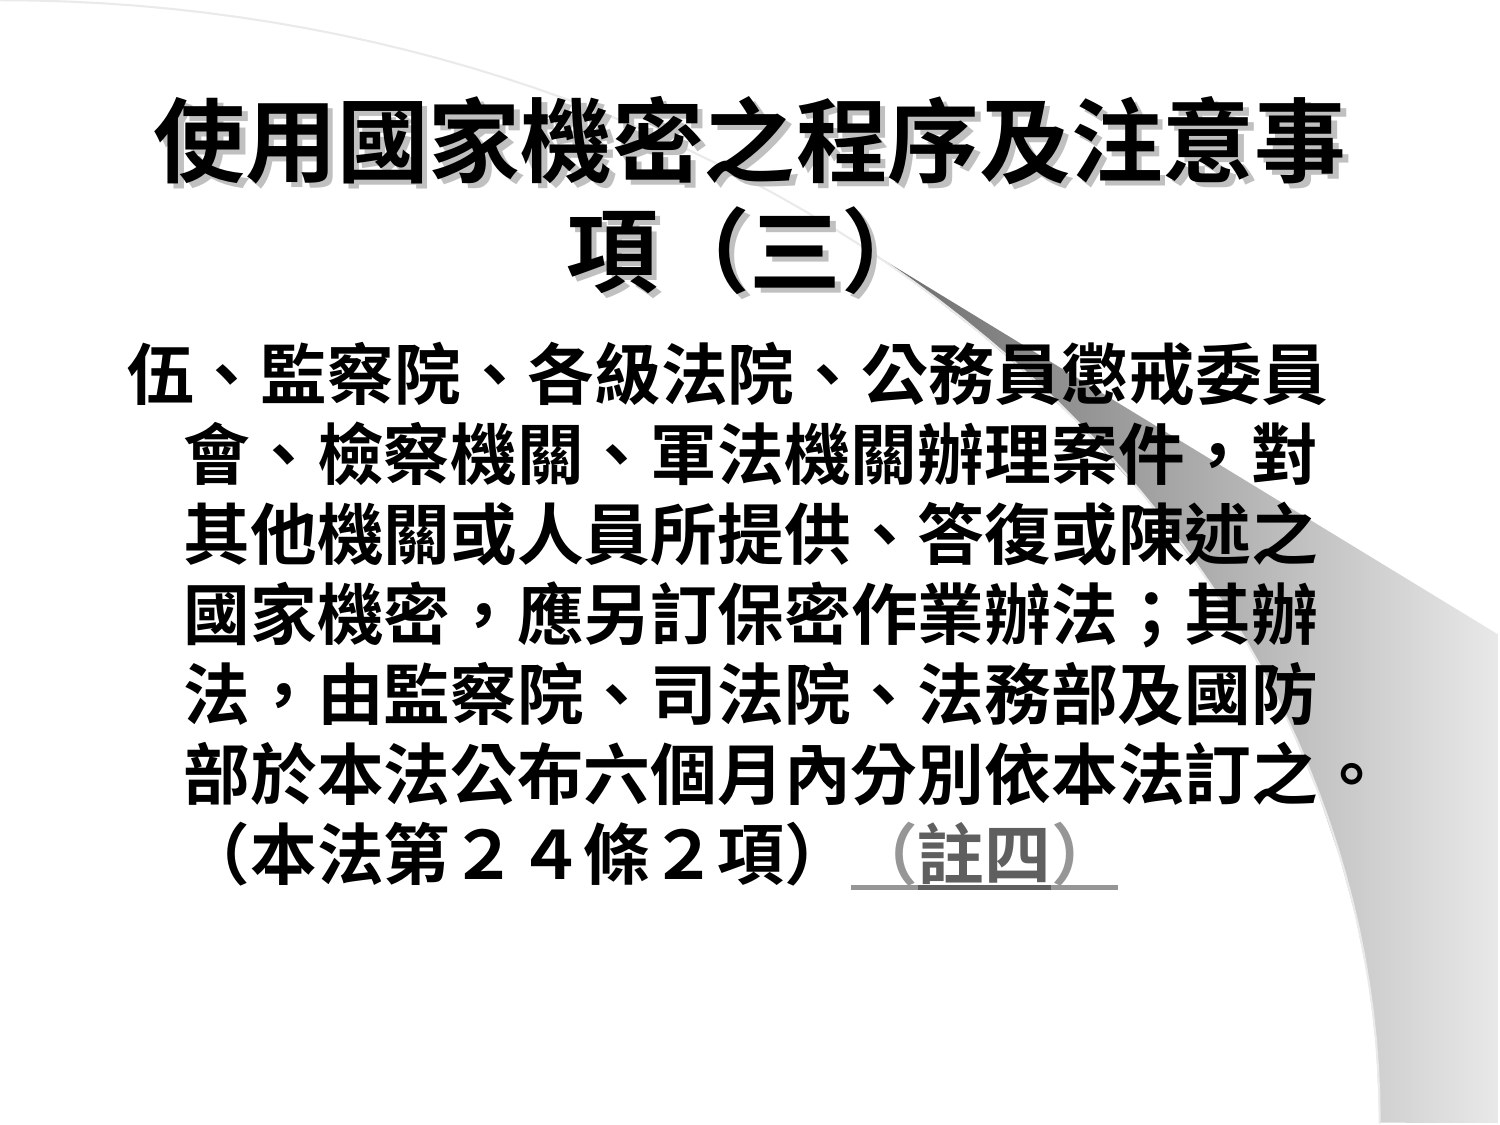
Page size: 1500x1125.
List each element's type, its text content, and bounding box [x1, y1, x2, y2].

title 使用國家機密之程序及注意事項（三） [112, 99, 1388, 288]
list 伍、監察院、各級法院、公務員懲戒委員會、檢察機關、軍法機關辦理案件，對其他機關或人員所提供、答復或陳述之國家機密，應另訂保密作業辦法；其辦法，由監察院、司法院、法務部及國防部於本法公布六個月內分別依本法訂之。（本法第２４條２項）（註四） [112, 324, 1388, 1000]
